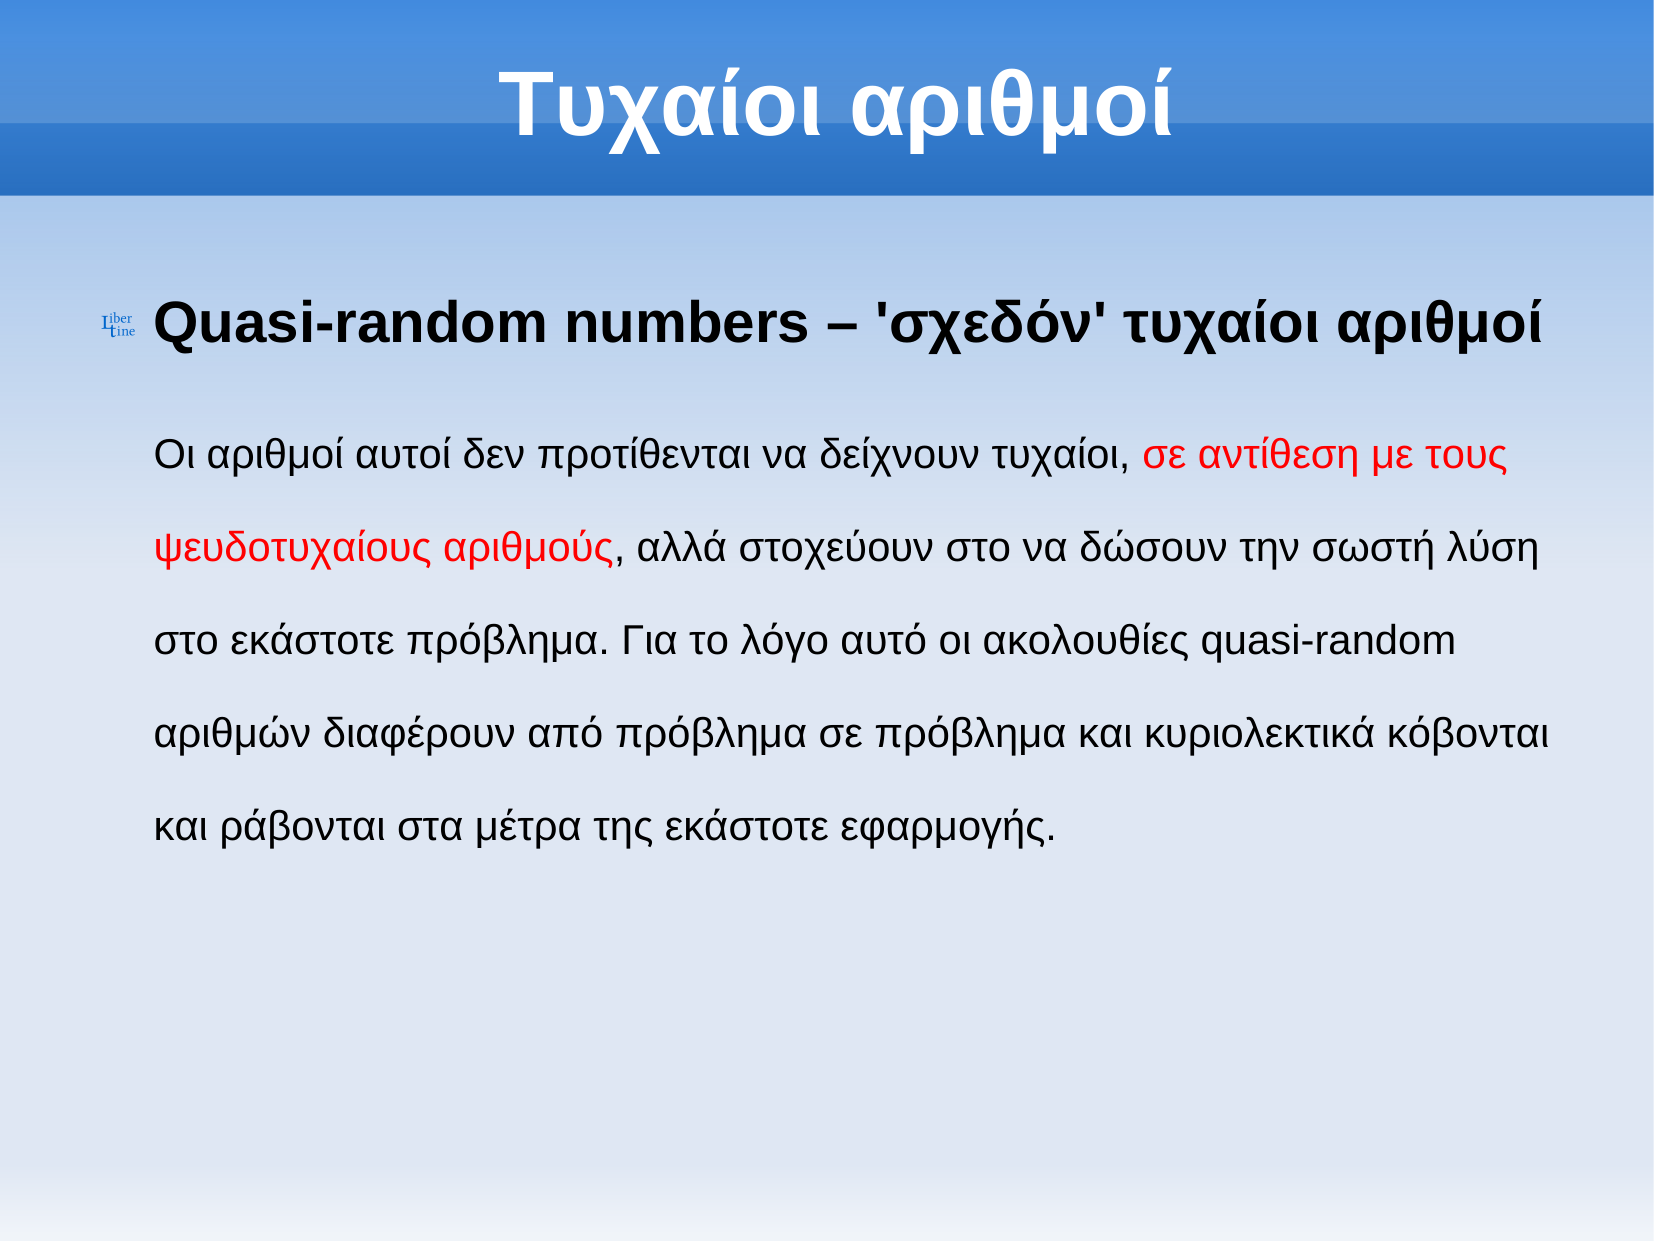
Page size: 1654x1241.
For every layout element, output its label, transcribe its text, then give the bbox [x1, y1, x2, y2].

title Τυχαίοι αριθμοί [76, 7, 1565, 200]
picture [0, 0, 1654, 1241]
list Quasi-random numbers – 'σχεδόν' τυχαίοι αριθμοί Οι αριθμοί αυτοί δεν προτίθενται να δείχνουν τυχαίοι, σε αντίθεση με τους ψευδοτυχαίους αριθμούς, αλλά στοχεύουν στο να δώσουν την σωστή λύση στο εκάστοτε πρόβλημα. Για το λόγο αυτό οι ακολουθίες quasi-random αριθμών διαφέρουν από πρόβλημα σε πρόβλημα και κυριολεκτικά κόβονται και ράβονται στα μέτρα της εκάστοτε εφαρμογής. [82, 290, 1571, 1094]
